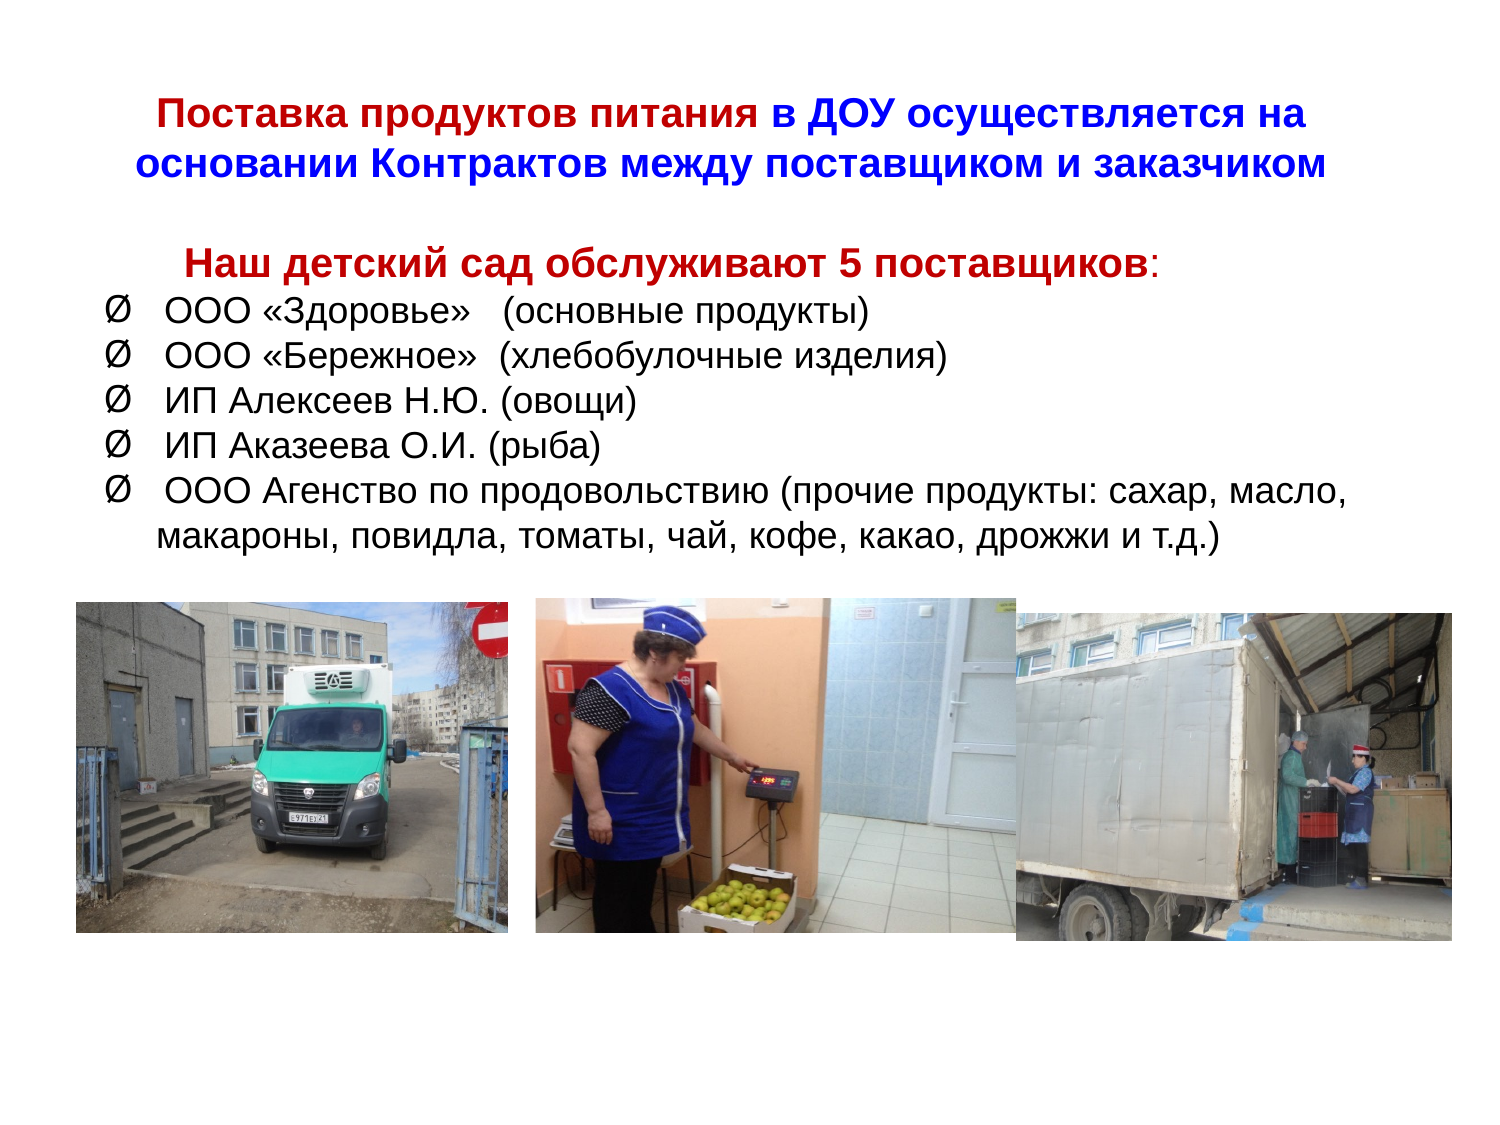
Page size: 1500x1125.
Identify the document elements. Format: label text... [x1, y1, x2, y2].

text_box Поставка продуктов питания в ДОУ осуществляется на основании Контрактов между поставщиком и заказчиком Наш детский сад обслуживают 5 поставщиков: ООО «Здоровье» (основные продукты) ООО «Бережное» (хлебобулочные изделия) ИП Алексеев Н.Ю. (овощи) ИП Аказеева О.И. (рыба) ООО Агенство по продовольствию (прочие продукты: сахар, масло, макароны, повидла, томаты, чай, кофе, какао, дрожжи и т.д.) [88, 78, 1435, 563]
picture [535, 598, 1452, 941]
picture [76, 602, 508, 934]
